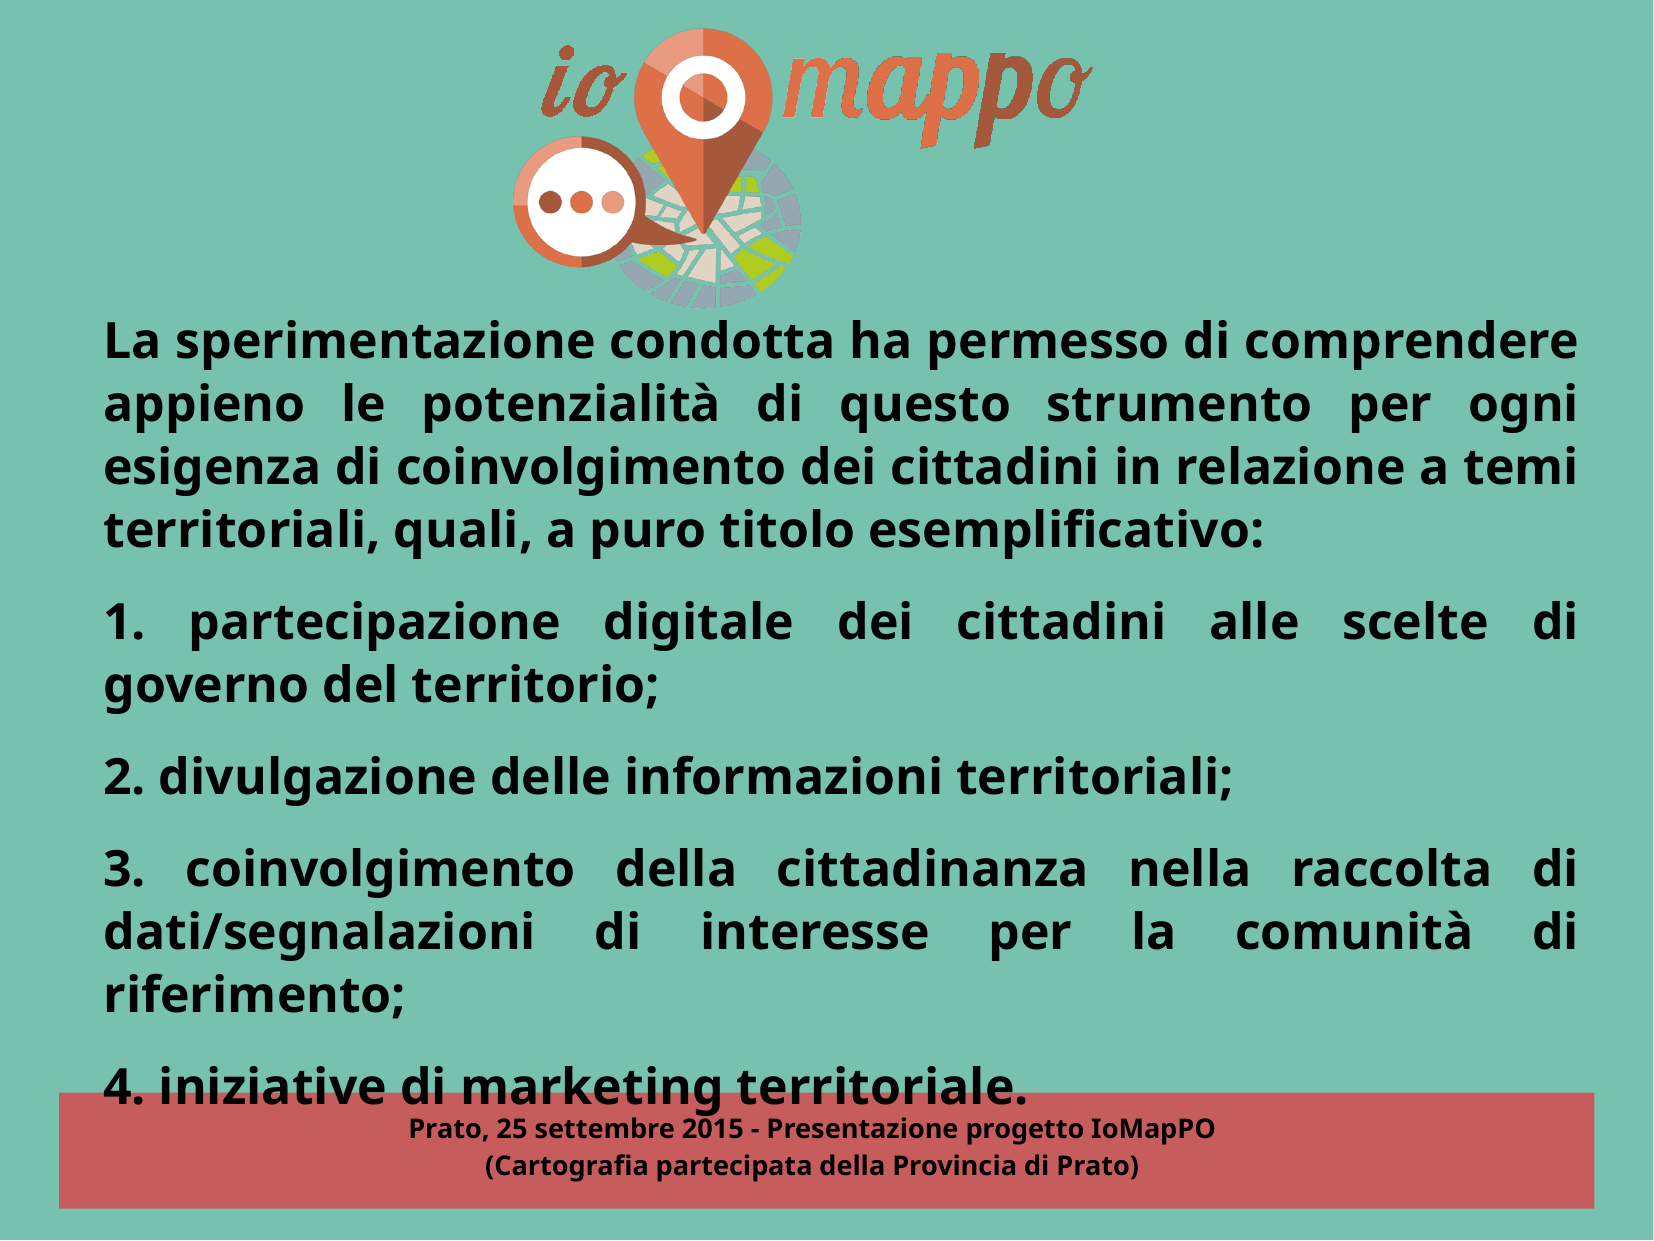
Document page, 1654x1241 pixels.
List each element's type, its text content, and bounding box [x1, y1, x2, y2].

picture [507, 23, 1115, 301]
text_box La sperimentazione condotta ha permesso di comprendere appieno le potenzialità di questo strumento per ogni esigenza di coinvolgimento dei cittadini in relazione a temi territoriali, quali, a puro titolo esemplificativo: partecipazione digitale dei cittadini alle scelte di governo del territorio; divulgazione delle informazioni territoriali; coinvolgimento della cittadinanza nella raccolta di dati/segnalazioni di interesse per la comunità di riferimento; iniziative di marketing territoriale. [88, 301, 1595, 1105]
